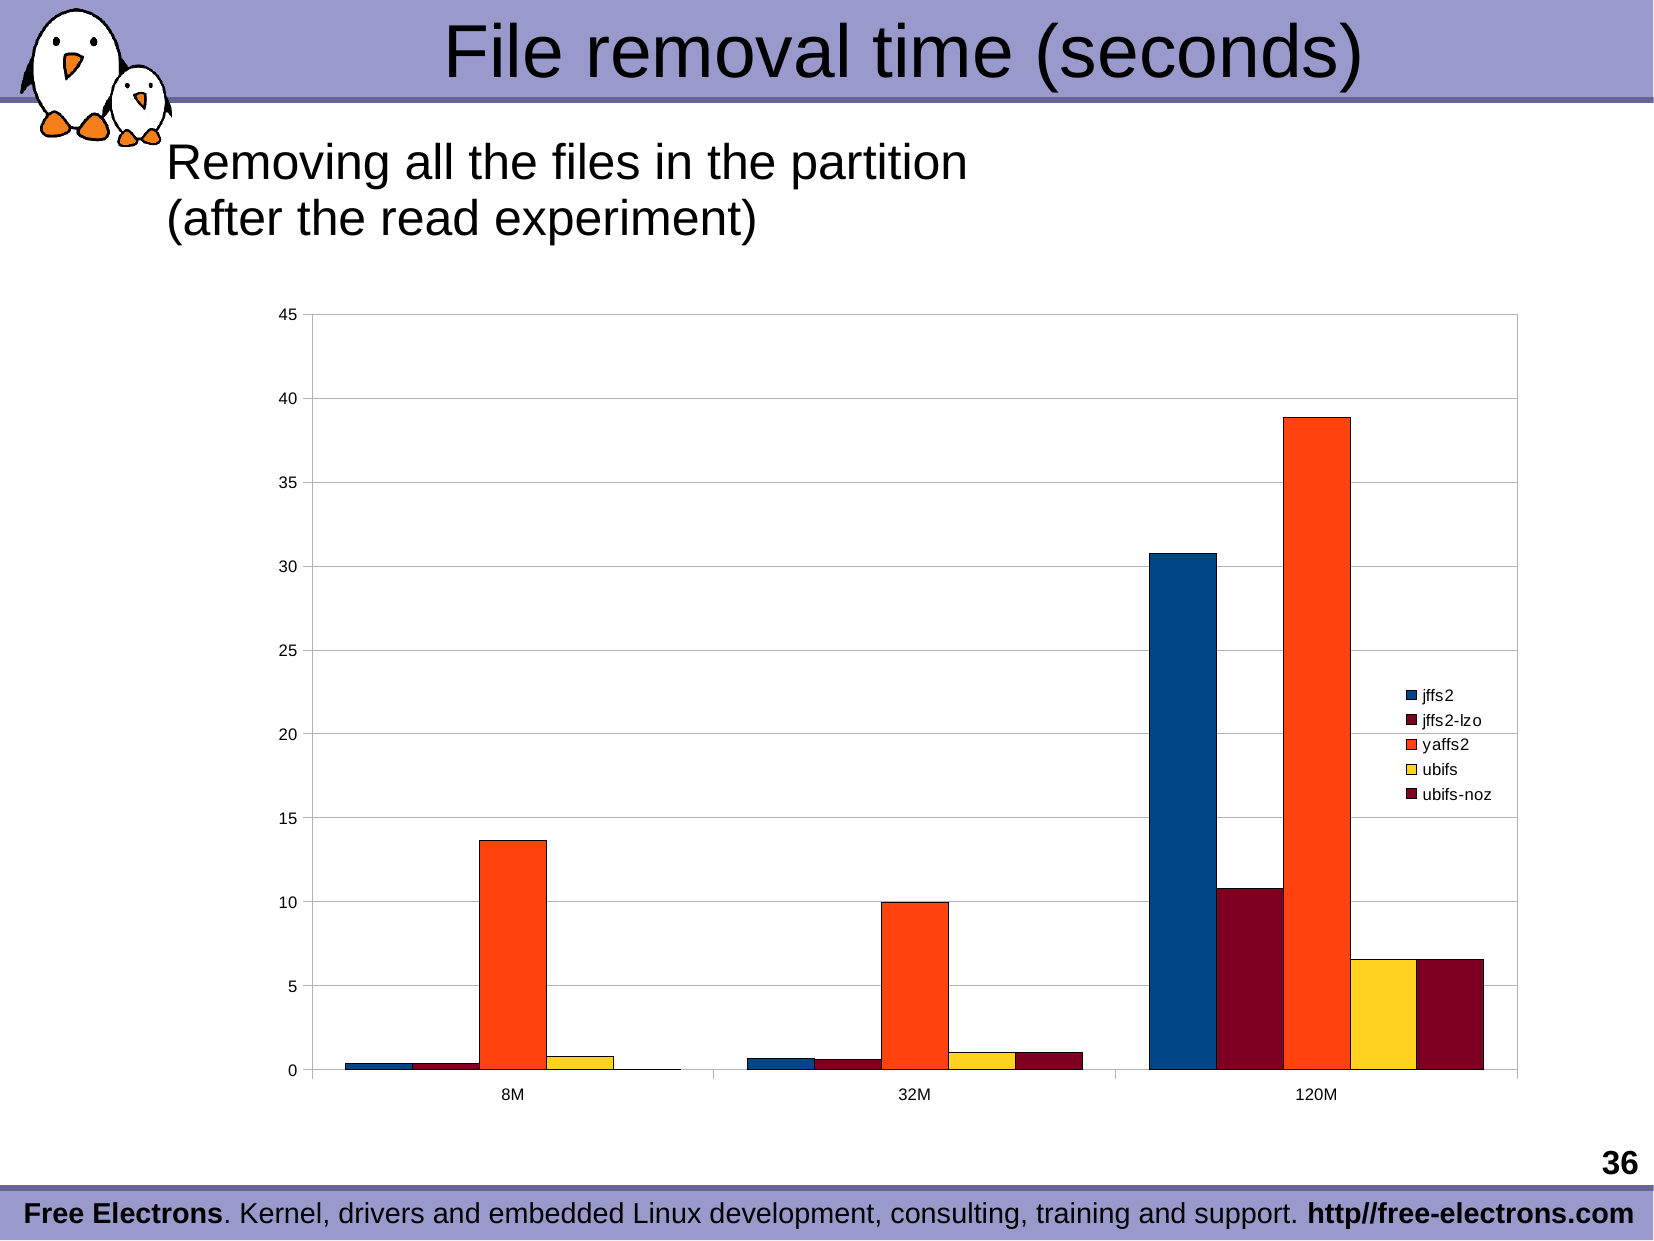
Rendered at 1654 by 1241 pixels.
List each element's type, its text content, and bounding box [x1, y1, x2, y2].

text_box Removing all the files in the partition (after the read experiment) [166, 134, 969, 259]
chart [105, 304, 1518, 1155]
picture [20, 8, 172, 147]
title File removal time (seconds) [178, 4, 1631, 98]
